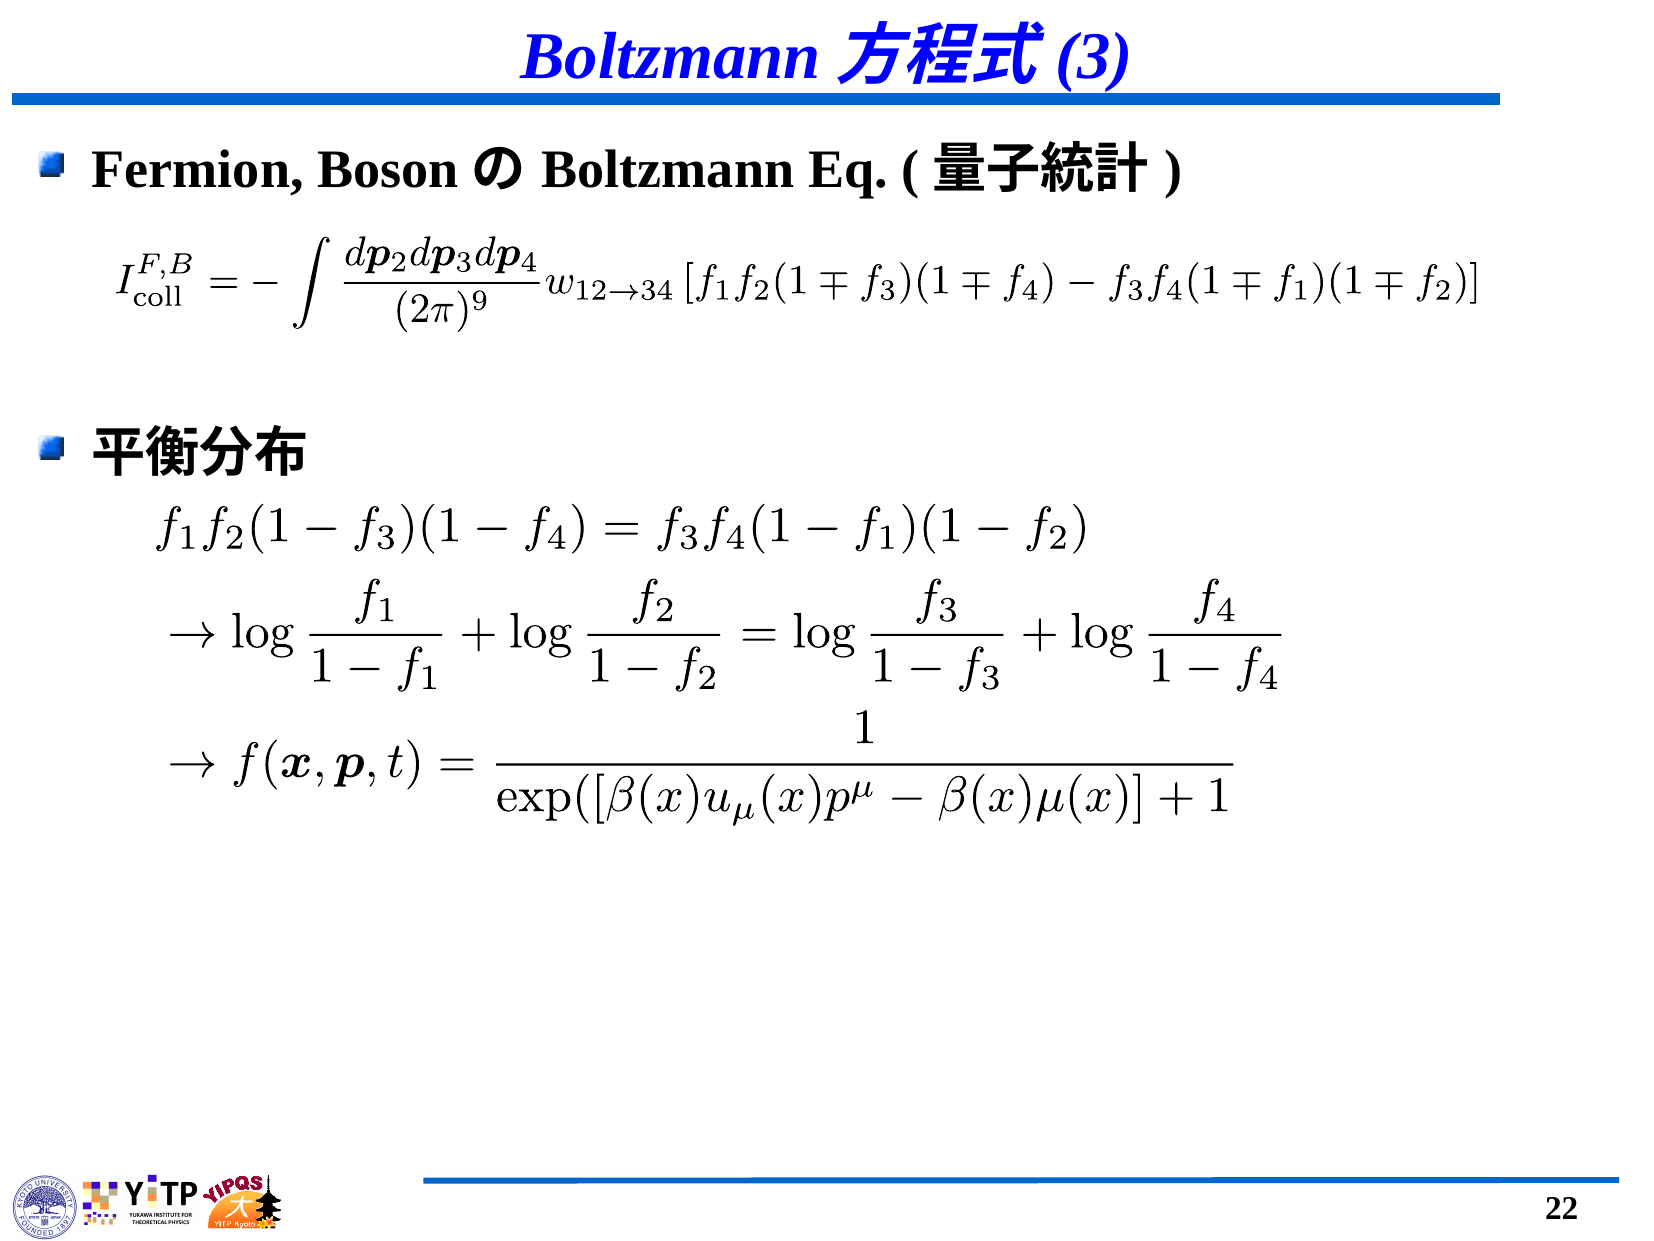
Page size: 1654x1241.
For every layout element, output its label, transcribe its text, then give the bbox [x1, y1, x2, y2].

text_box [114, 236, 1481, 333]
title Boltzmann方程式(3) [0, 0, 1654, 99]
text_box [153, 503, 1282, 827]
picture [11, 1170, 281, 1241]
list Fermion, BosonのBoltzmann Eq. (量子統計) 平衡分布 [20, 124, 1621, 1137]
